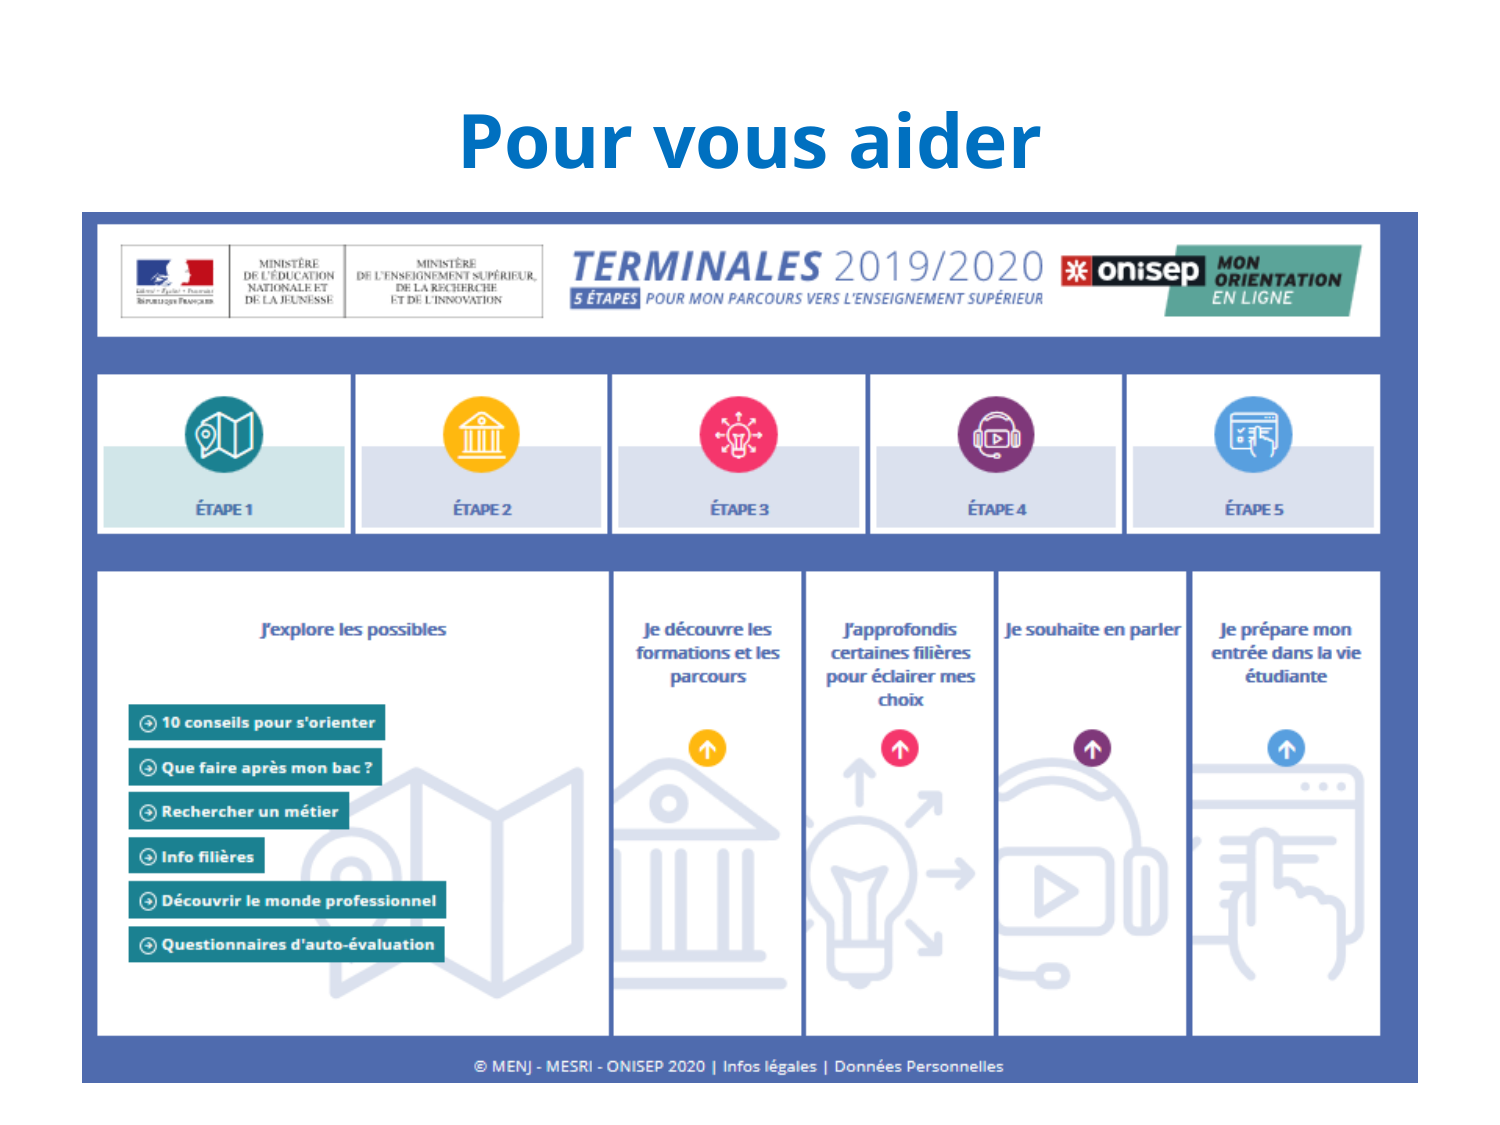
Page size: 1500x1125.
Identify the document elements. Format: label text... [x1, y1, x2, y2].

title Pour vous aider [75, 45, 1426, 233]
picture [82, 212, 1418, 1083]
